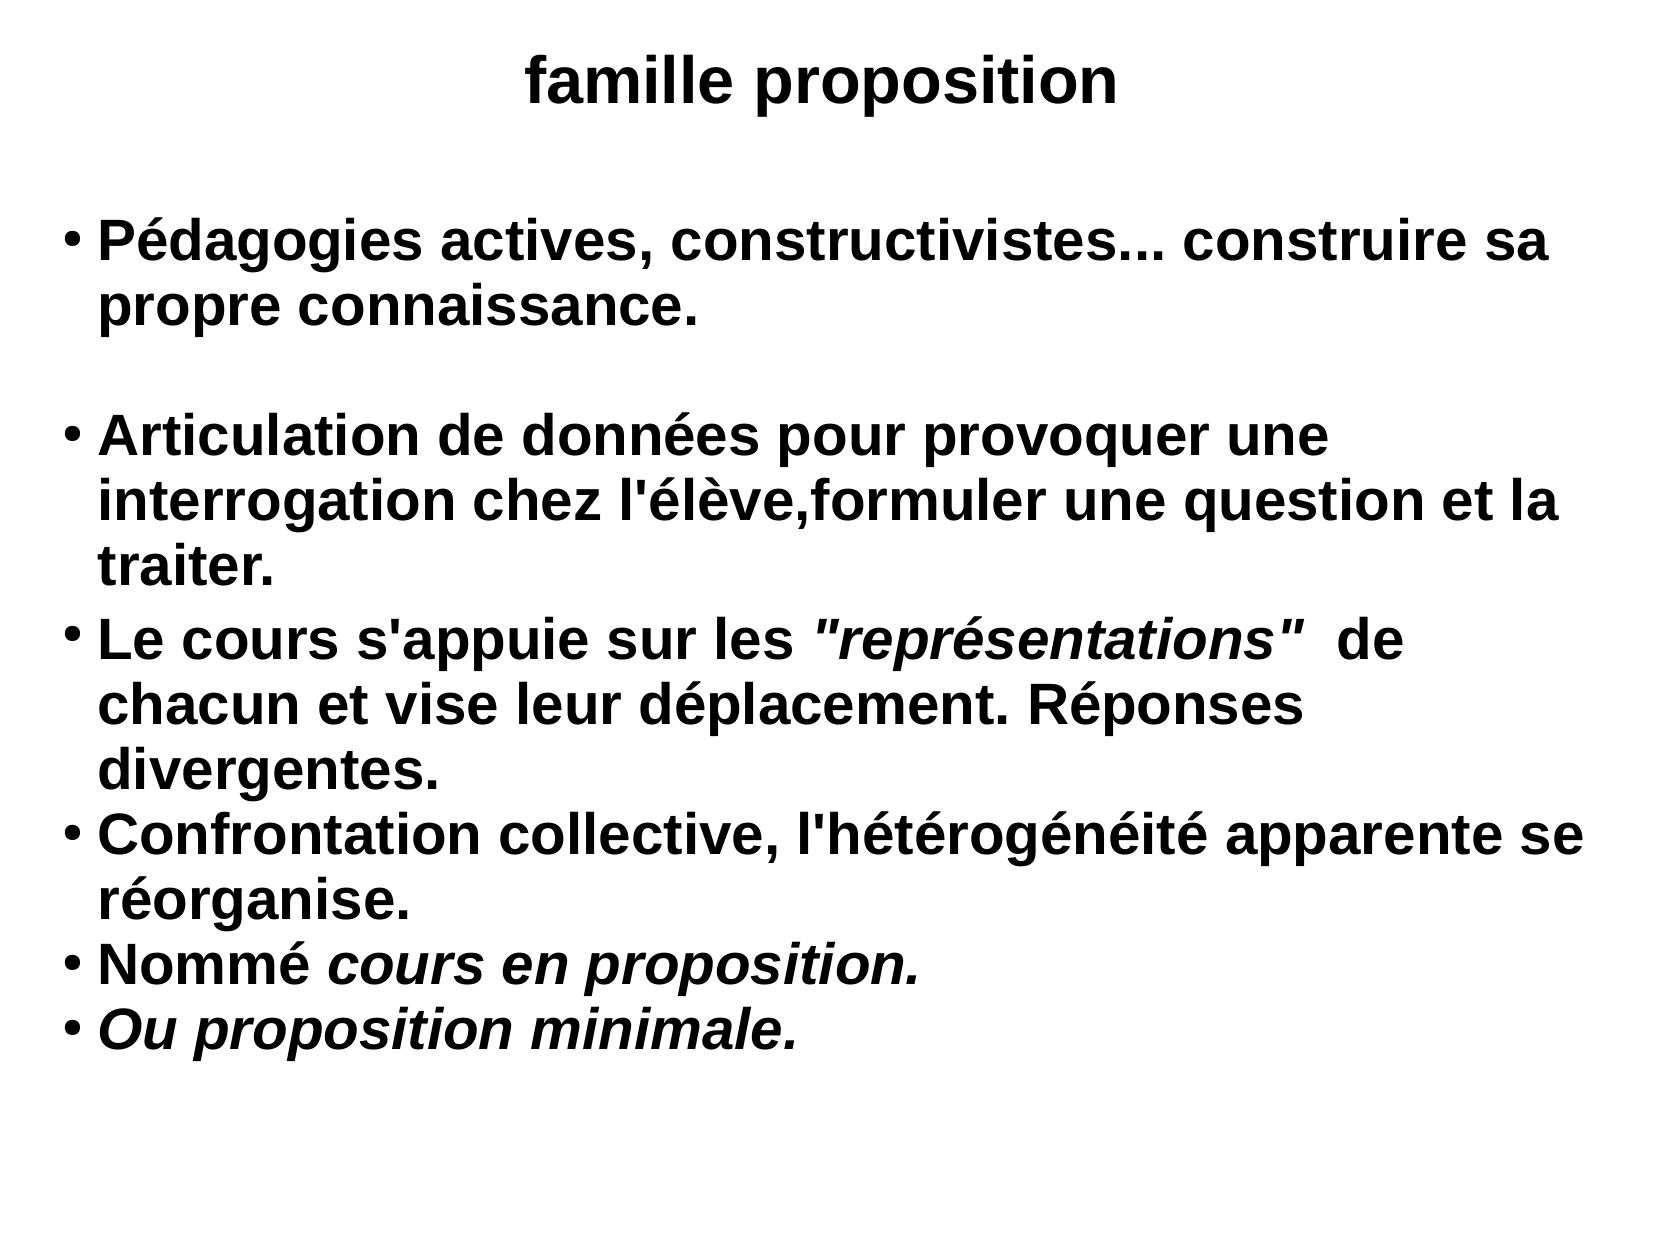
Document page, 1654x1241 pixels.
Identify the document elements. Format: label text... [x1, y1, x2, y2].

text_box famille proposition Pédagogies actives, constructivistes... construire sa propre connaissance. Articulation de données pour provoquer une interrogation chez l'élève,formuler une question et la traiter. Le cours s'appuie sur les "représentations" de chacun et vise leur déplacement. Réponses divergentes. Confrontation collective, l'hétérogénéité apparente se réorganise. Nommé cours en proposition. Ou proposition minimale. [47, 35, 1604, 1193]
